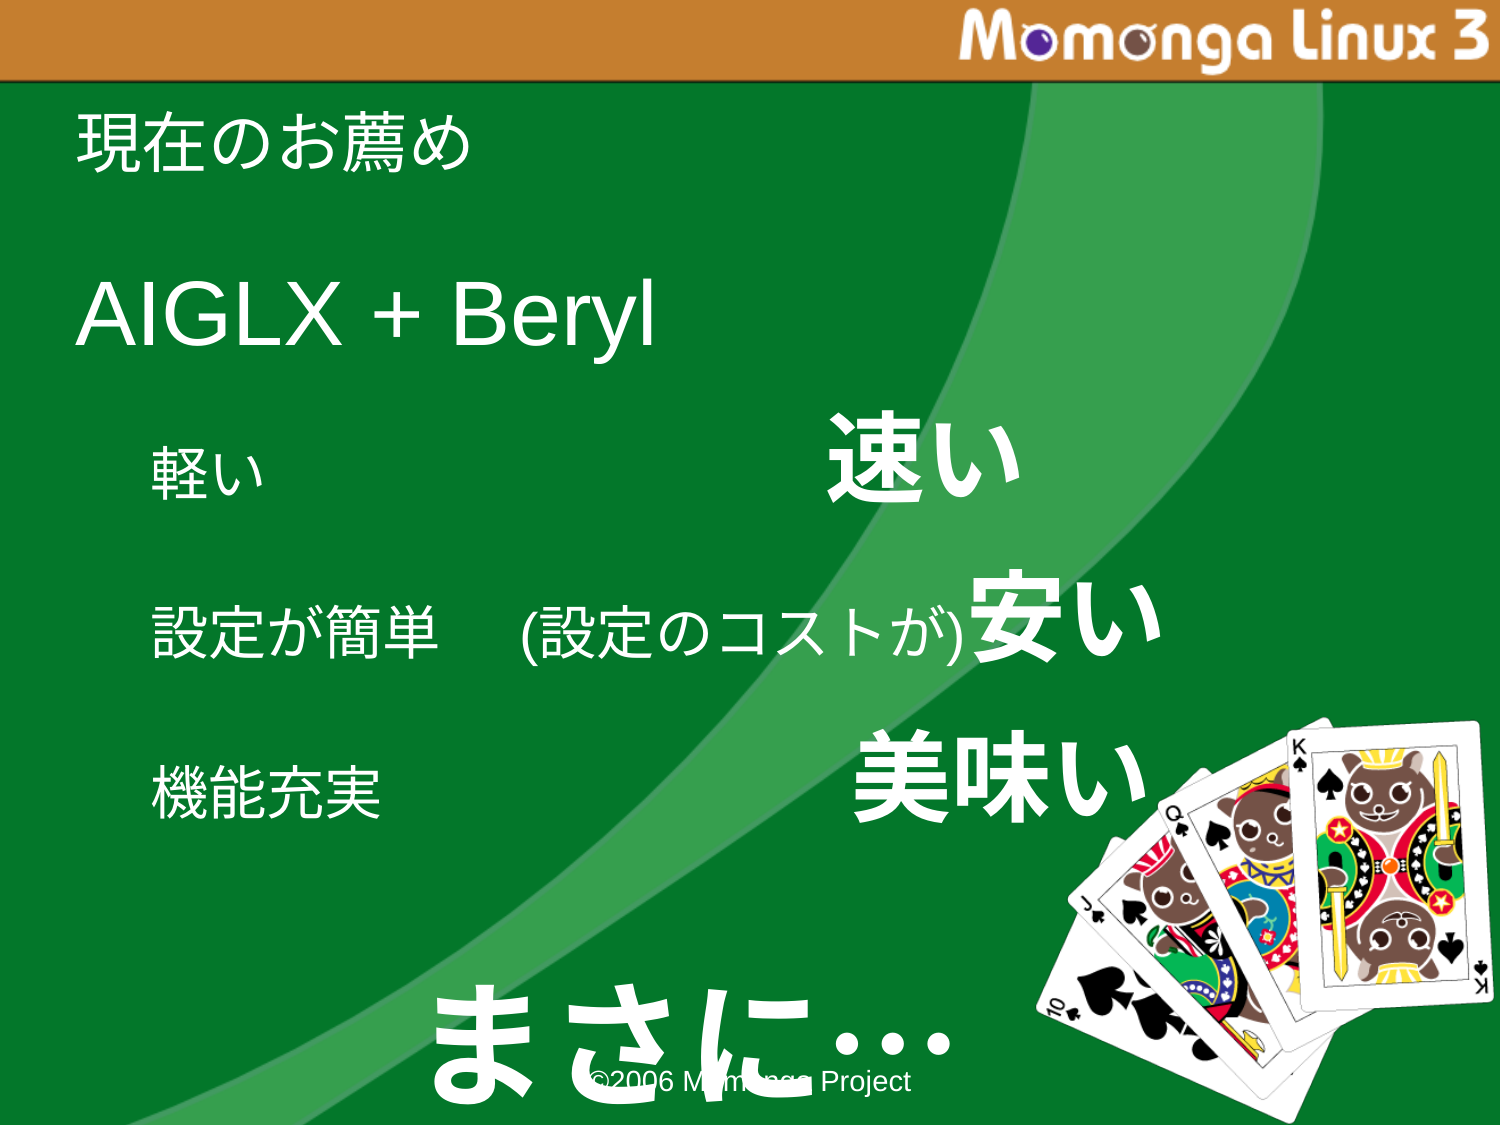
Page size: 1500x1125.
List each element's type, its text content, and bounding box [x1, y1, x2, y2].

picture [0, 0, 1500, 1125]
list AIGLX + Beryl 軽い 速い 設定が簡単 (設定のコストが)安い 機能充実 美味い まさに… [75, 262, 1426, 1124]
title 現在のお薦め [75, 52, 1426, 226]
